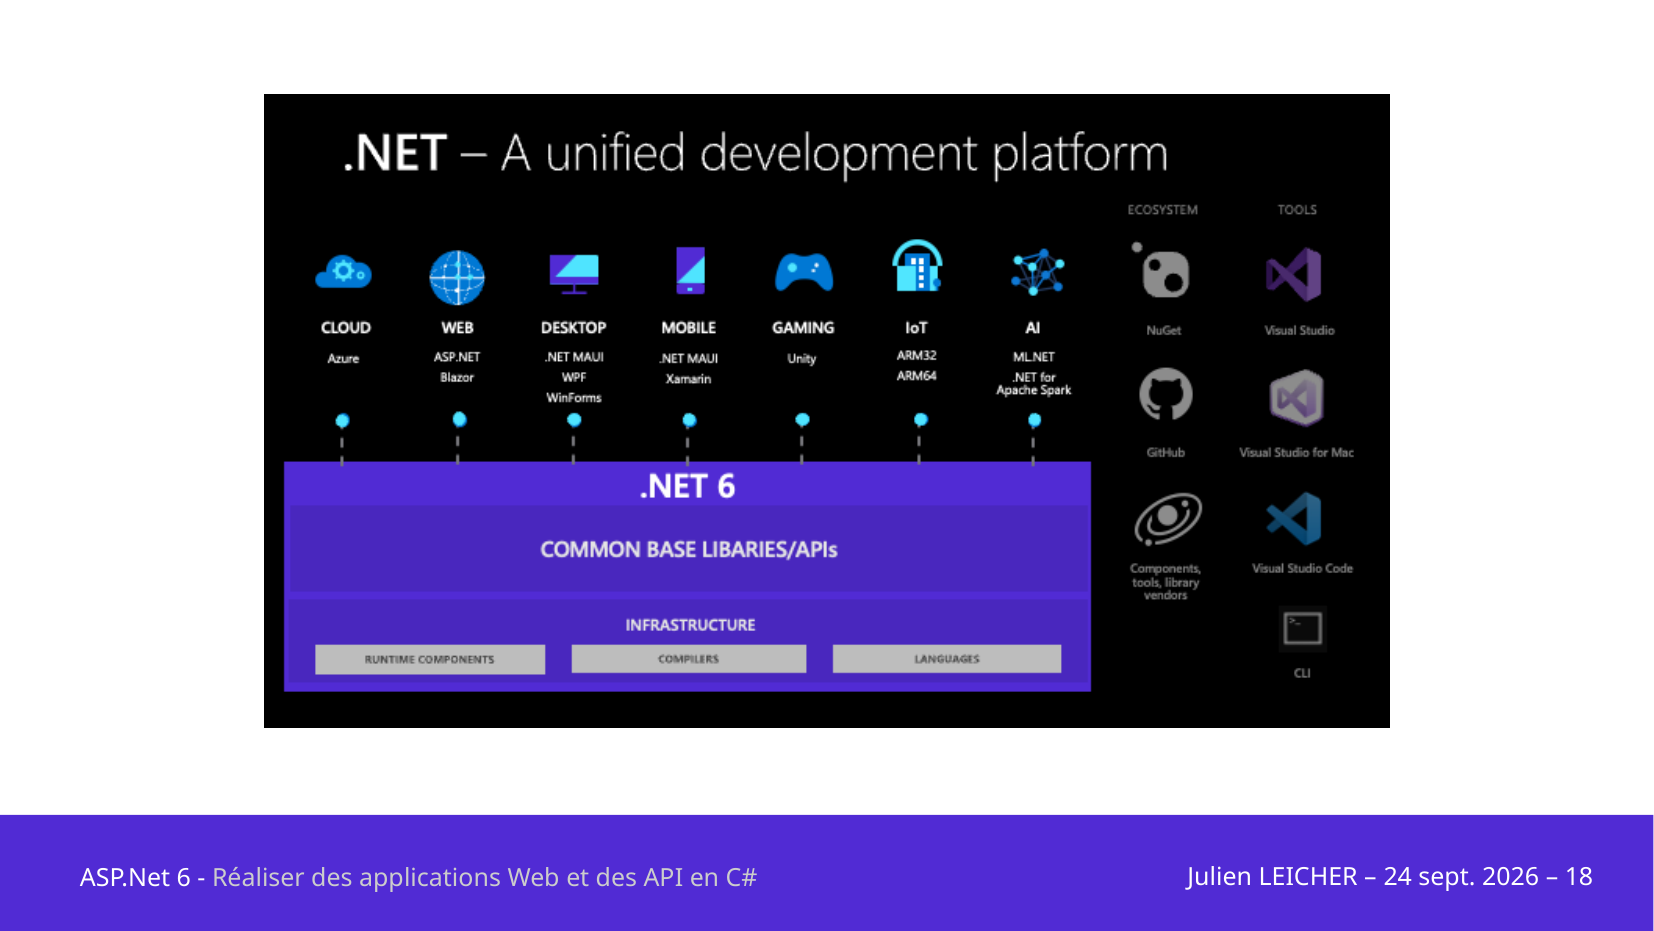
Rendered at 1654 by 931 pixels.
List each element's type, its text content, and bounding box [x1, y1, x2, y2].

text_box ASP.Net 6 - Réaliser des applications Web et des API en C# [64, 852, 798, 898]
picture [264, 94, 1390, 728]
text_box Julien LEICHER – 28 févr. 2022 – <numéro> [0, 814, 1654, 931]
